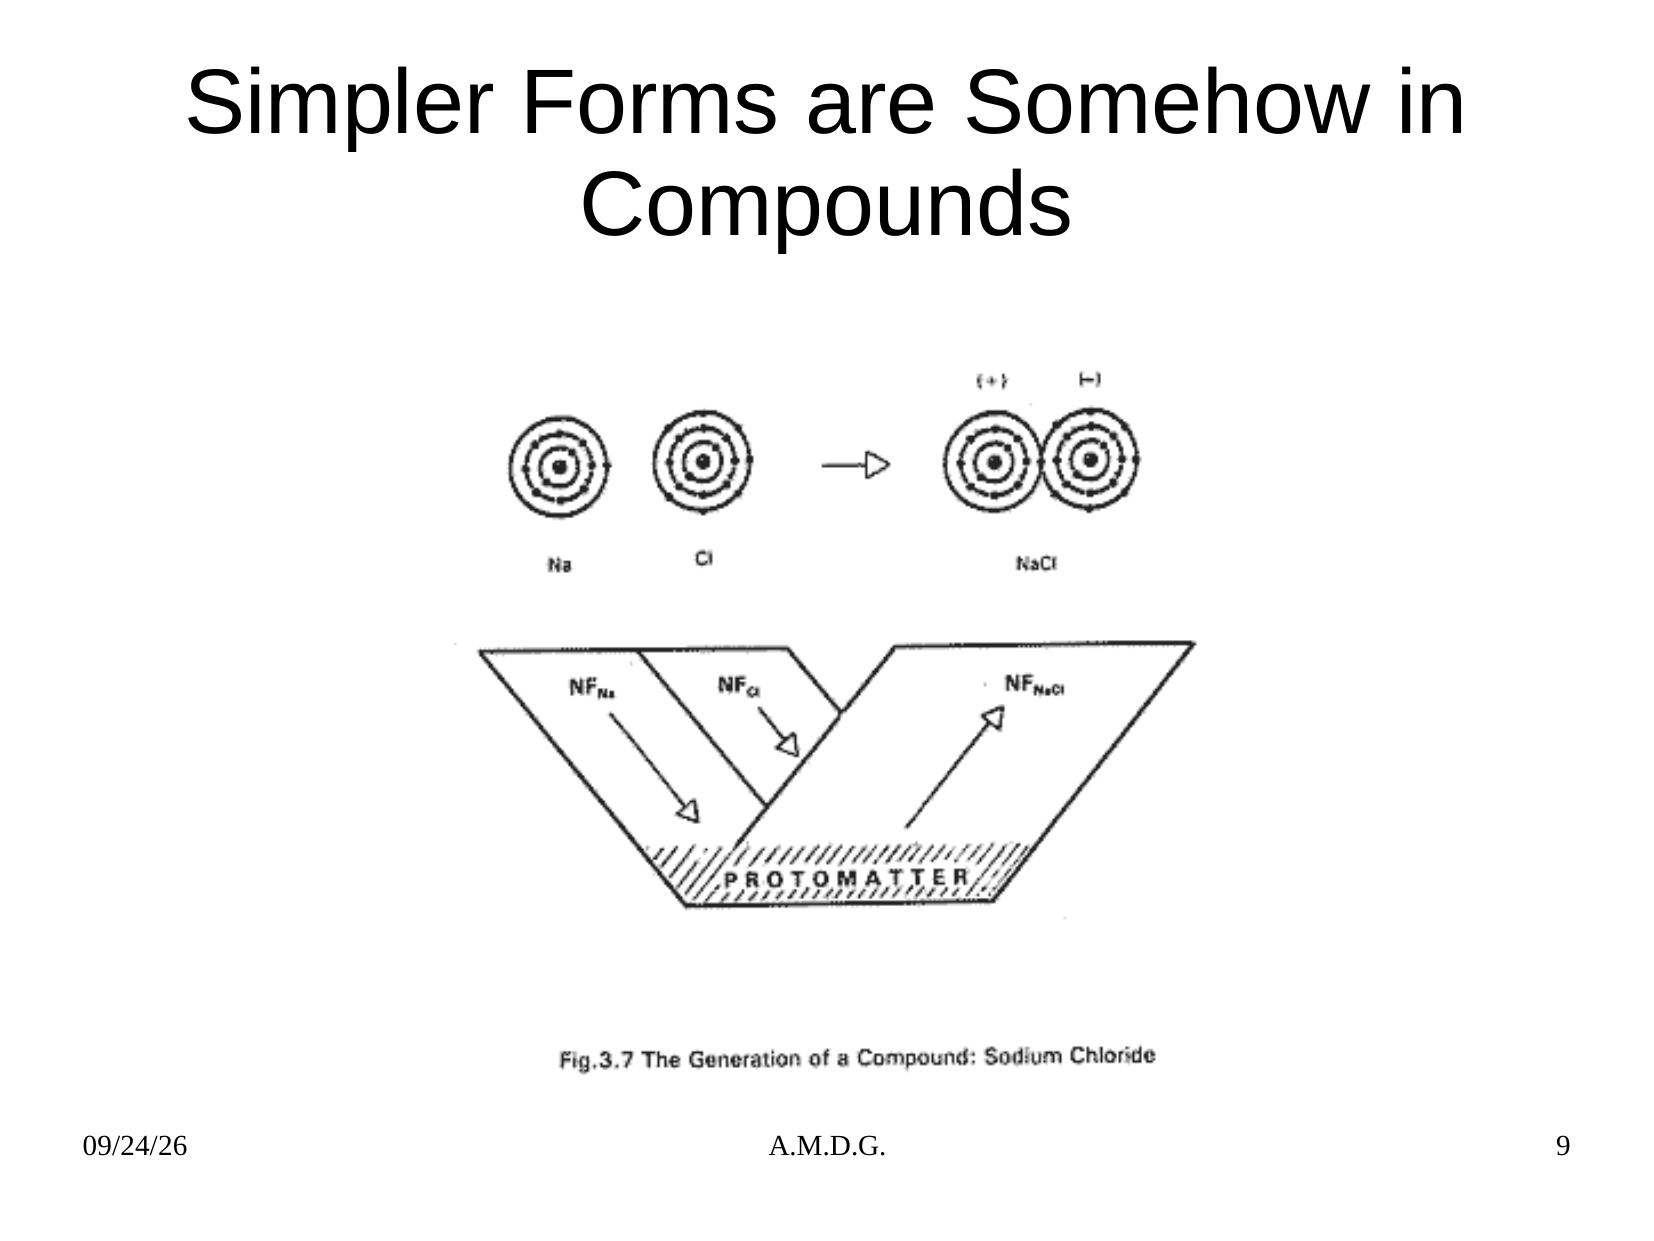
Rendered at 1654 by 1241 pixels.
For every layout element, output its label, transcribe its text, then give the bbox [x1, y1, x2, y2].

picture [416, 290, 1238, 1109]
title Simpler Forms are Somehow in Compounds [82, 49, 1571, 257]
